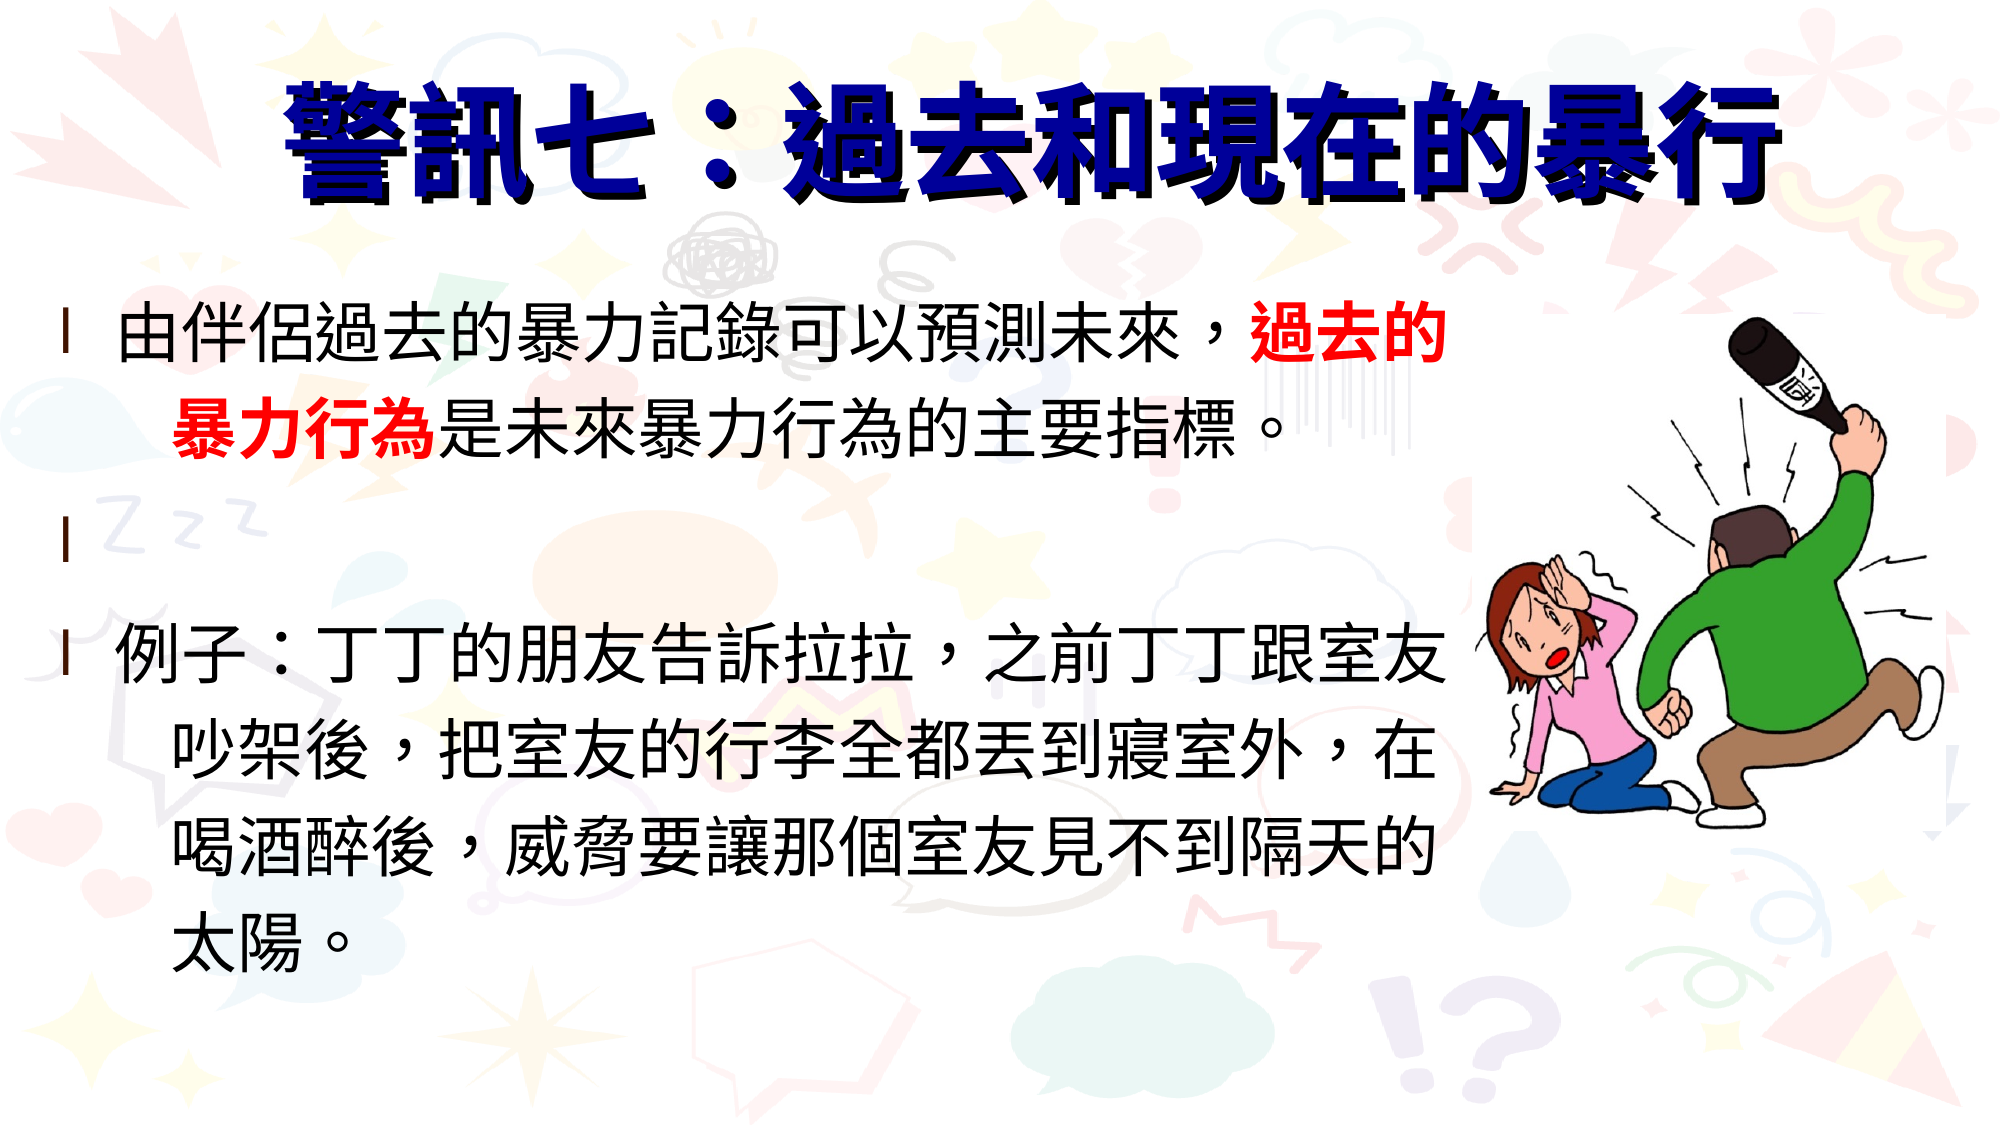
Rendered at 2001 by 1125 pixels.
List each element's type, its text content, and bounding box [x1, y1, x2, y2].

list 由伴侶過去的暴力記錄可以預測未來，過去的暴力行為是未來暴力行為的主要指標。 例子：丁丁的朋友告訴拉拉，之前丁丁跟室友吵架後，把室友的行李全都丟到寢室外，在喝酒醉後，威脅要讓那個室友見不到隔天的太陽。 [43, 267, 1511, 1071]
picture [1472, 314, 1946, 831]
text_box 警訊七：過去和現在的暴行 [265, 55, 1795, 220]
